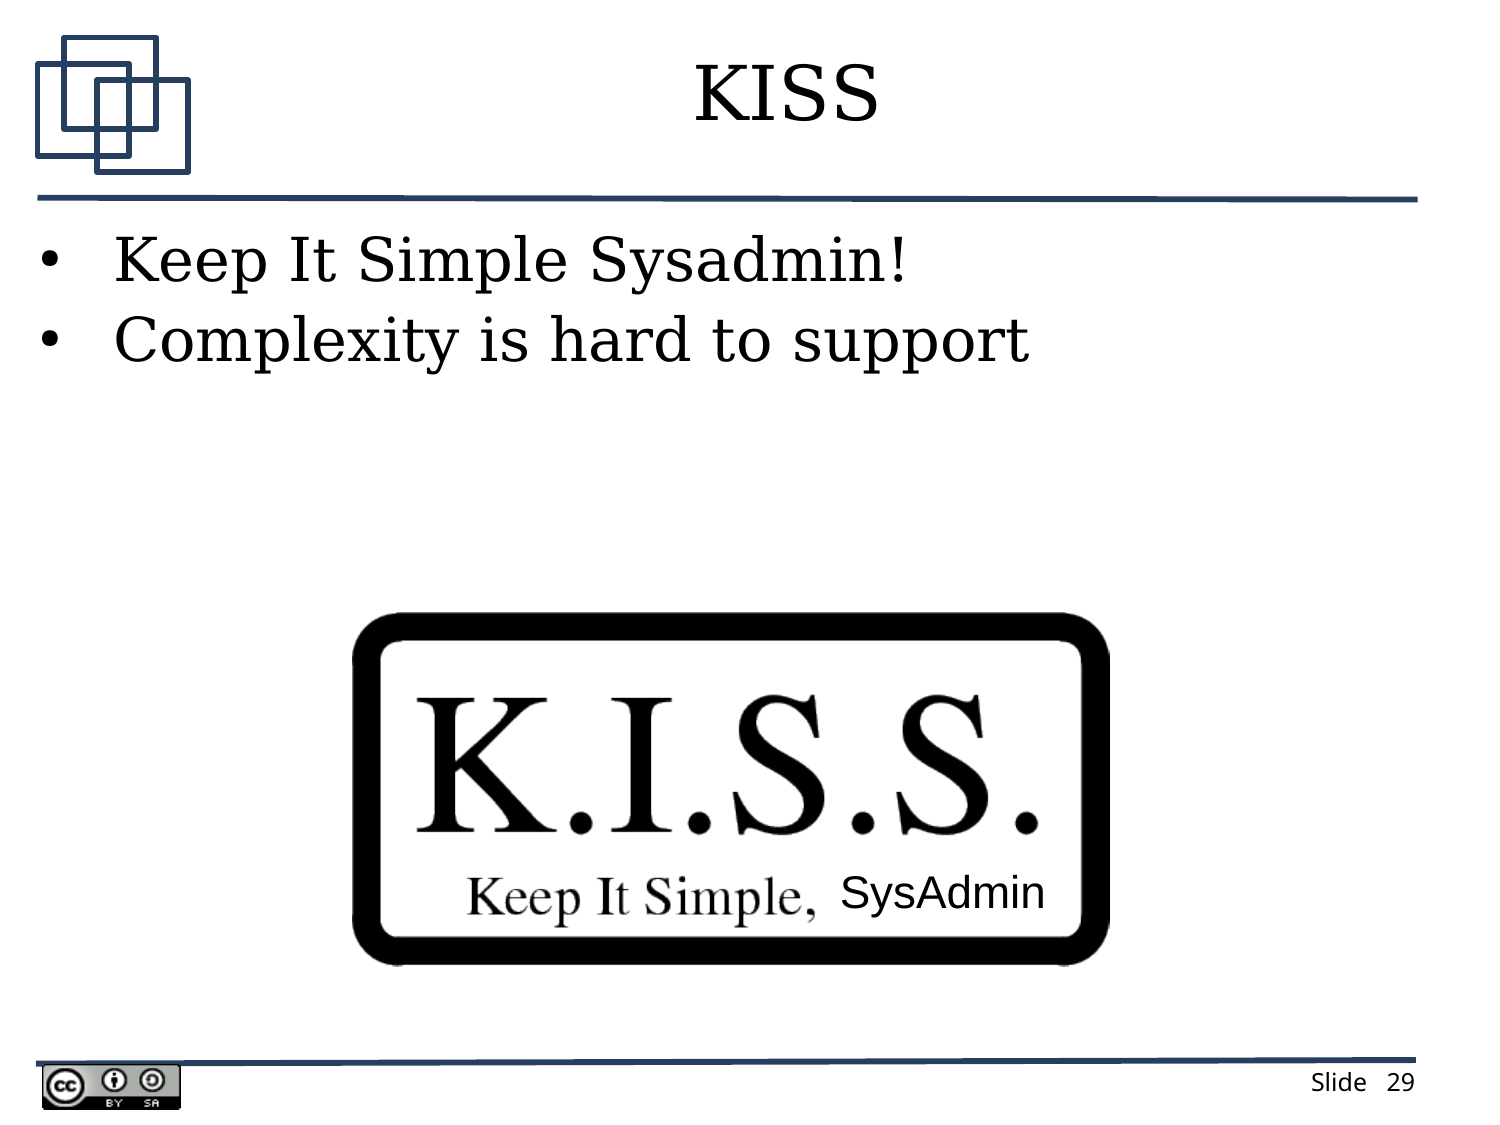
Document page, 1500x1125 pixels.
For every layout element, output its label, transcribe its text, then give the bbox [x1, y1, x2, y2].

text_box SysAdmin [825, 855, 1066, 930]
picture [42, 1064, 181, 1110]
list Keep It Simple Sysadmin! Complexity is hard to support [37, 224, 1425, 580]
picture [352, 612, 1110, 967]
title KISS [150, 0, 1425, 188]
